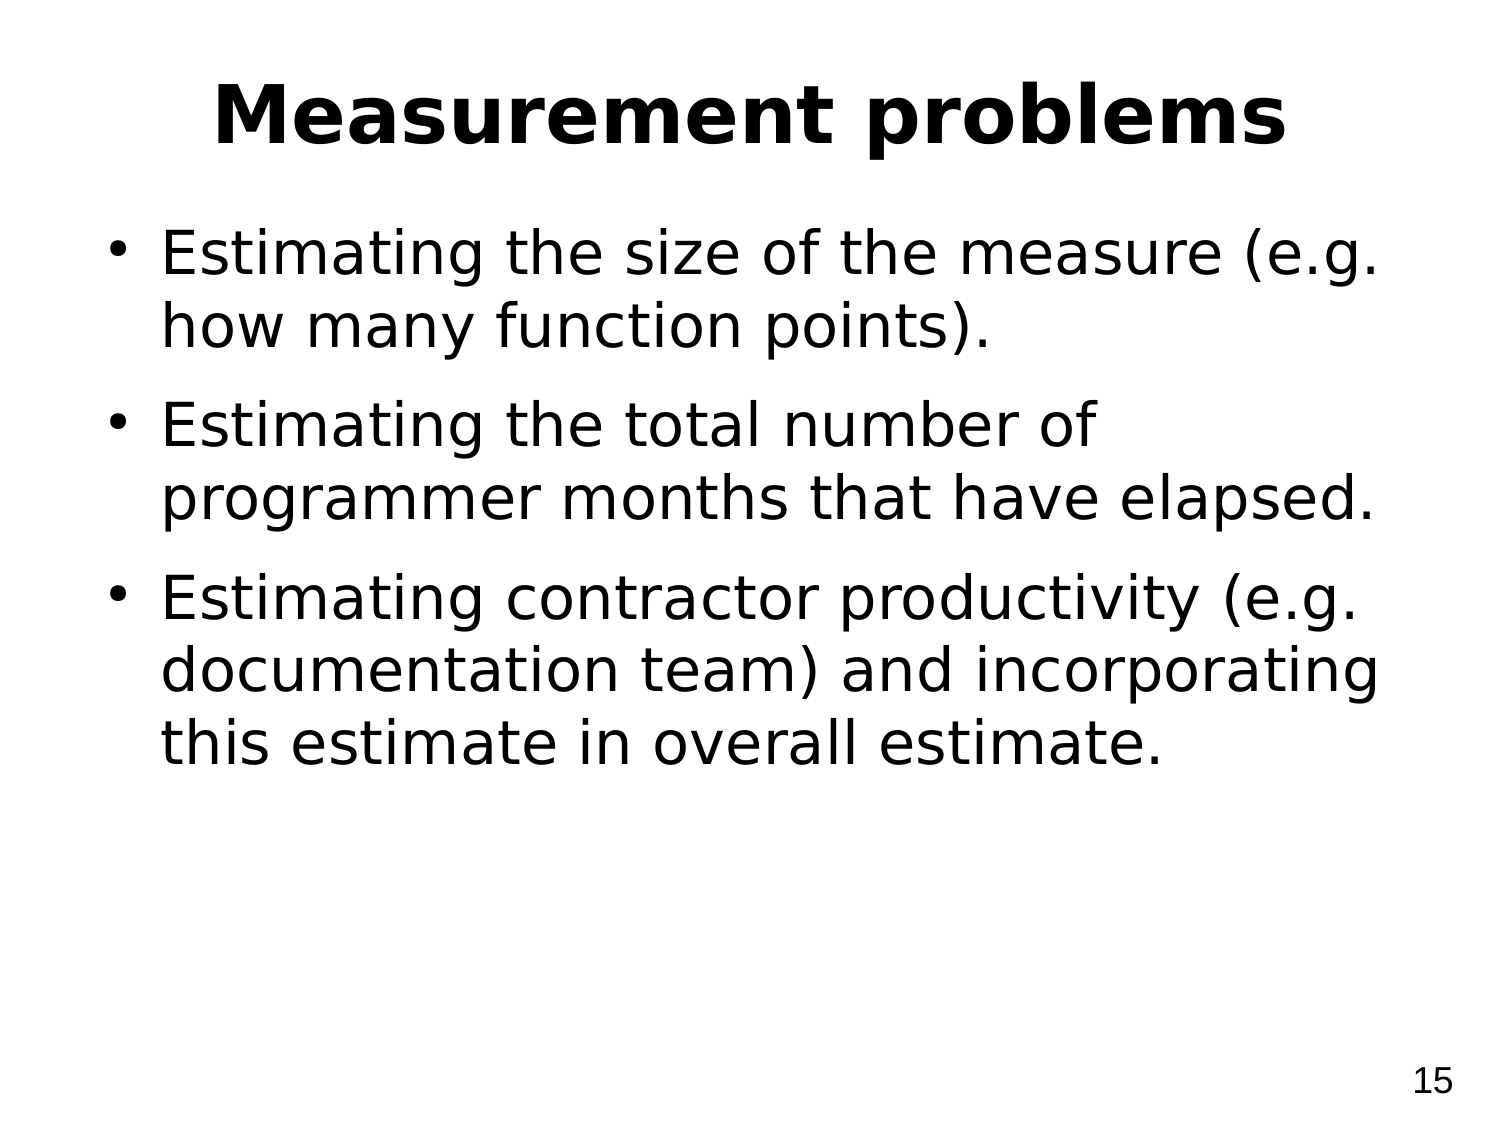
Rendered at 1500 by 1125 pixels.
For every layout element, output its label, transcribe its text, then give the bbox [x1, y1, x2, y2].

list Estimating the size of the measure (e.g. how many function points). Estimating the total number of programmer months that have elapsed. Estimating contractor productivity (e.g. documentation team) and incorporating this estimate in overall estimate. [75, 206, 1425, 1093]
title Measurement problems [75, 44, 1425, 177]
